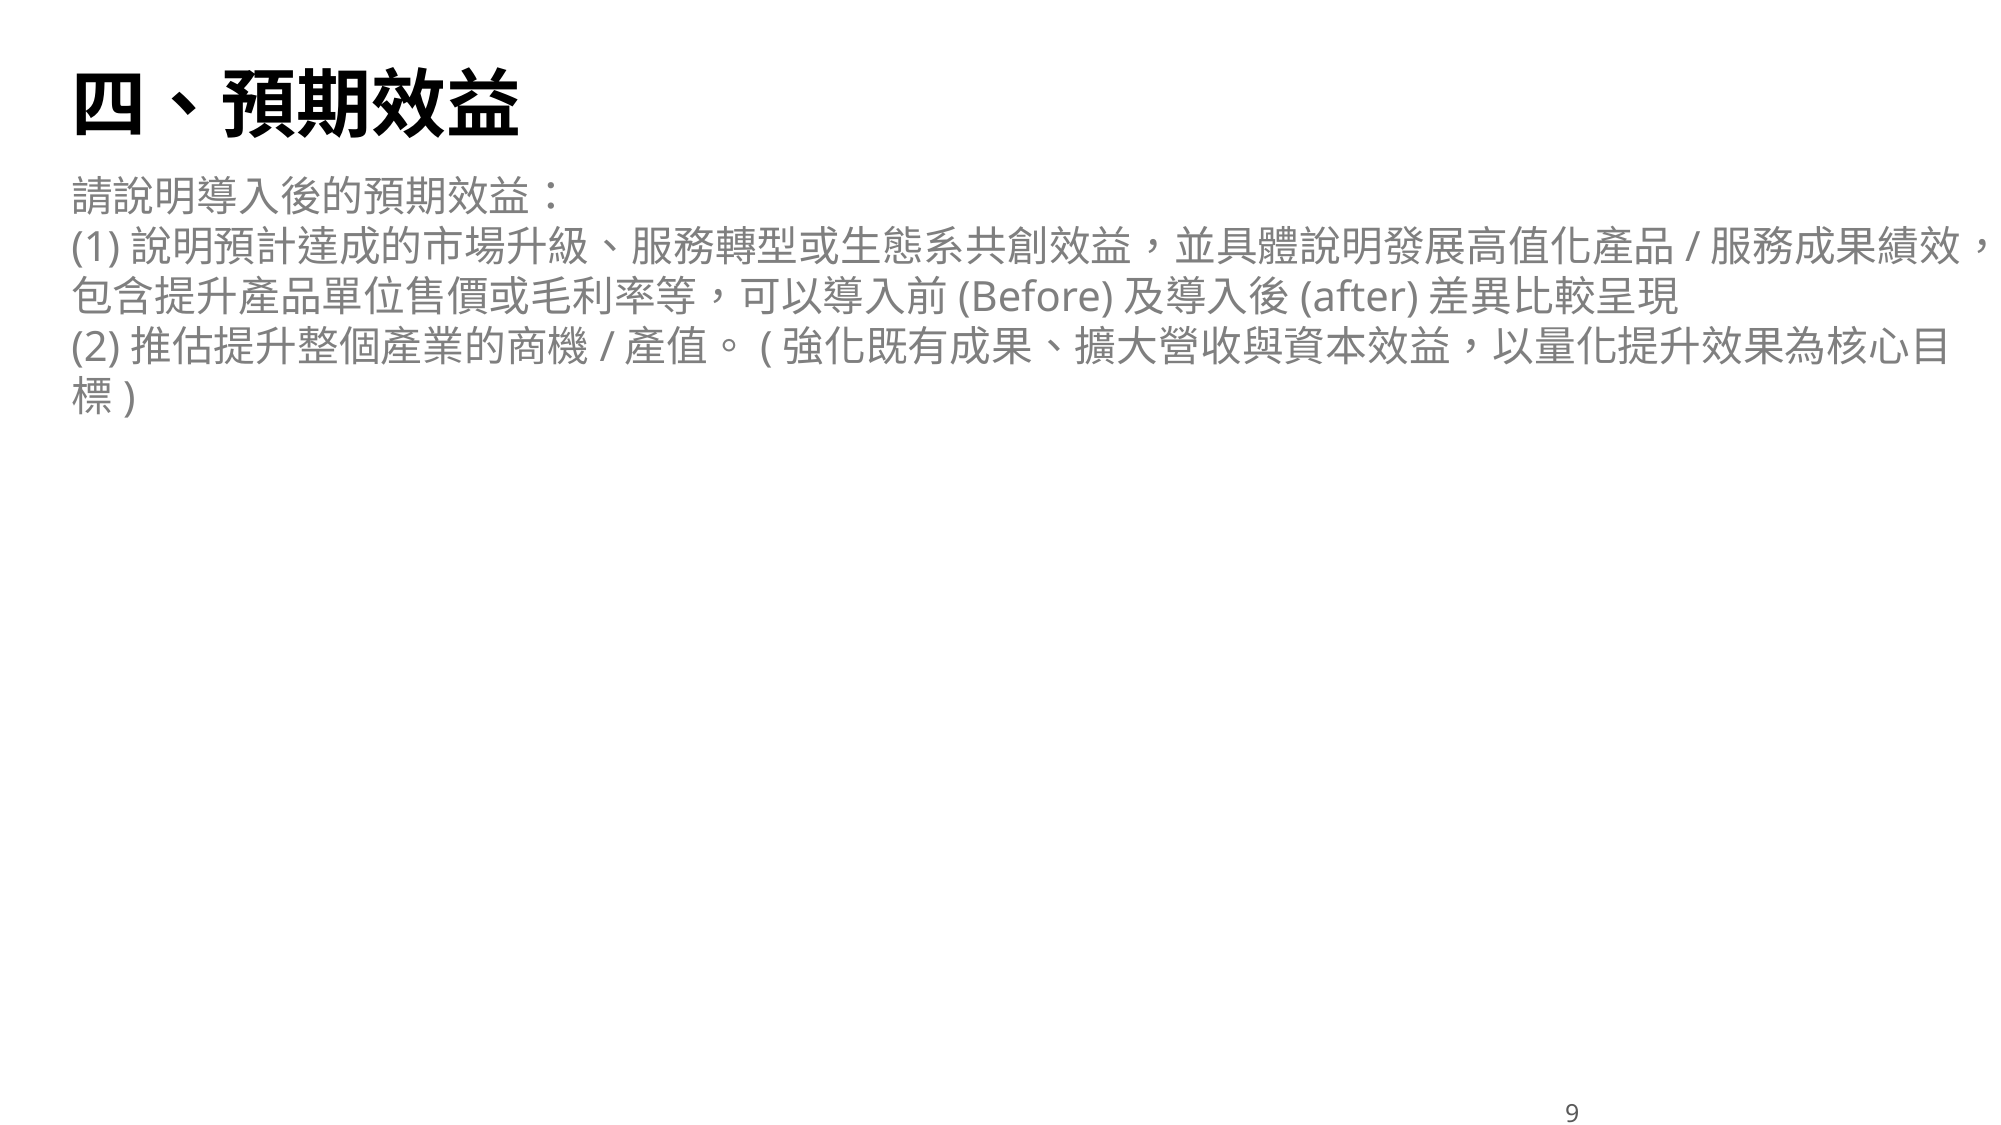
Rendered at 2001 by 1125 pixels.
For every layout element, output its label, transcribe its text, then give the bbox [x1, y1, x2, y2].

text_box 請說明導入後的預期效益： (1)說明預計達成的市場升級、服務轉型或生態系共創效益，並具體說明發展高值化產品/服務成果績效，包含提升產品單位售價或毛利率等，可以導入前(Before)及導入後(after)差異比較呈現 (2)推估提升整個產業的商機/產值。(強化既有成果、擴大營收與資本效益，以量化提升效果為核心目標) [56, 161, 1979, 379]
title 四、預期效益 [56, 52, 1857, 161]
text_box [1550, 1089, 2000, 1125]
